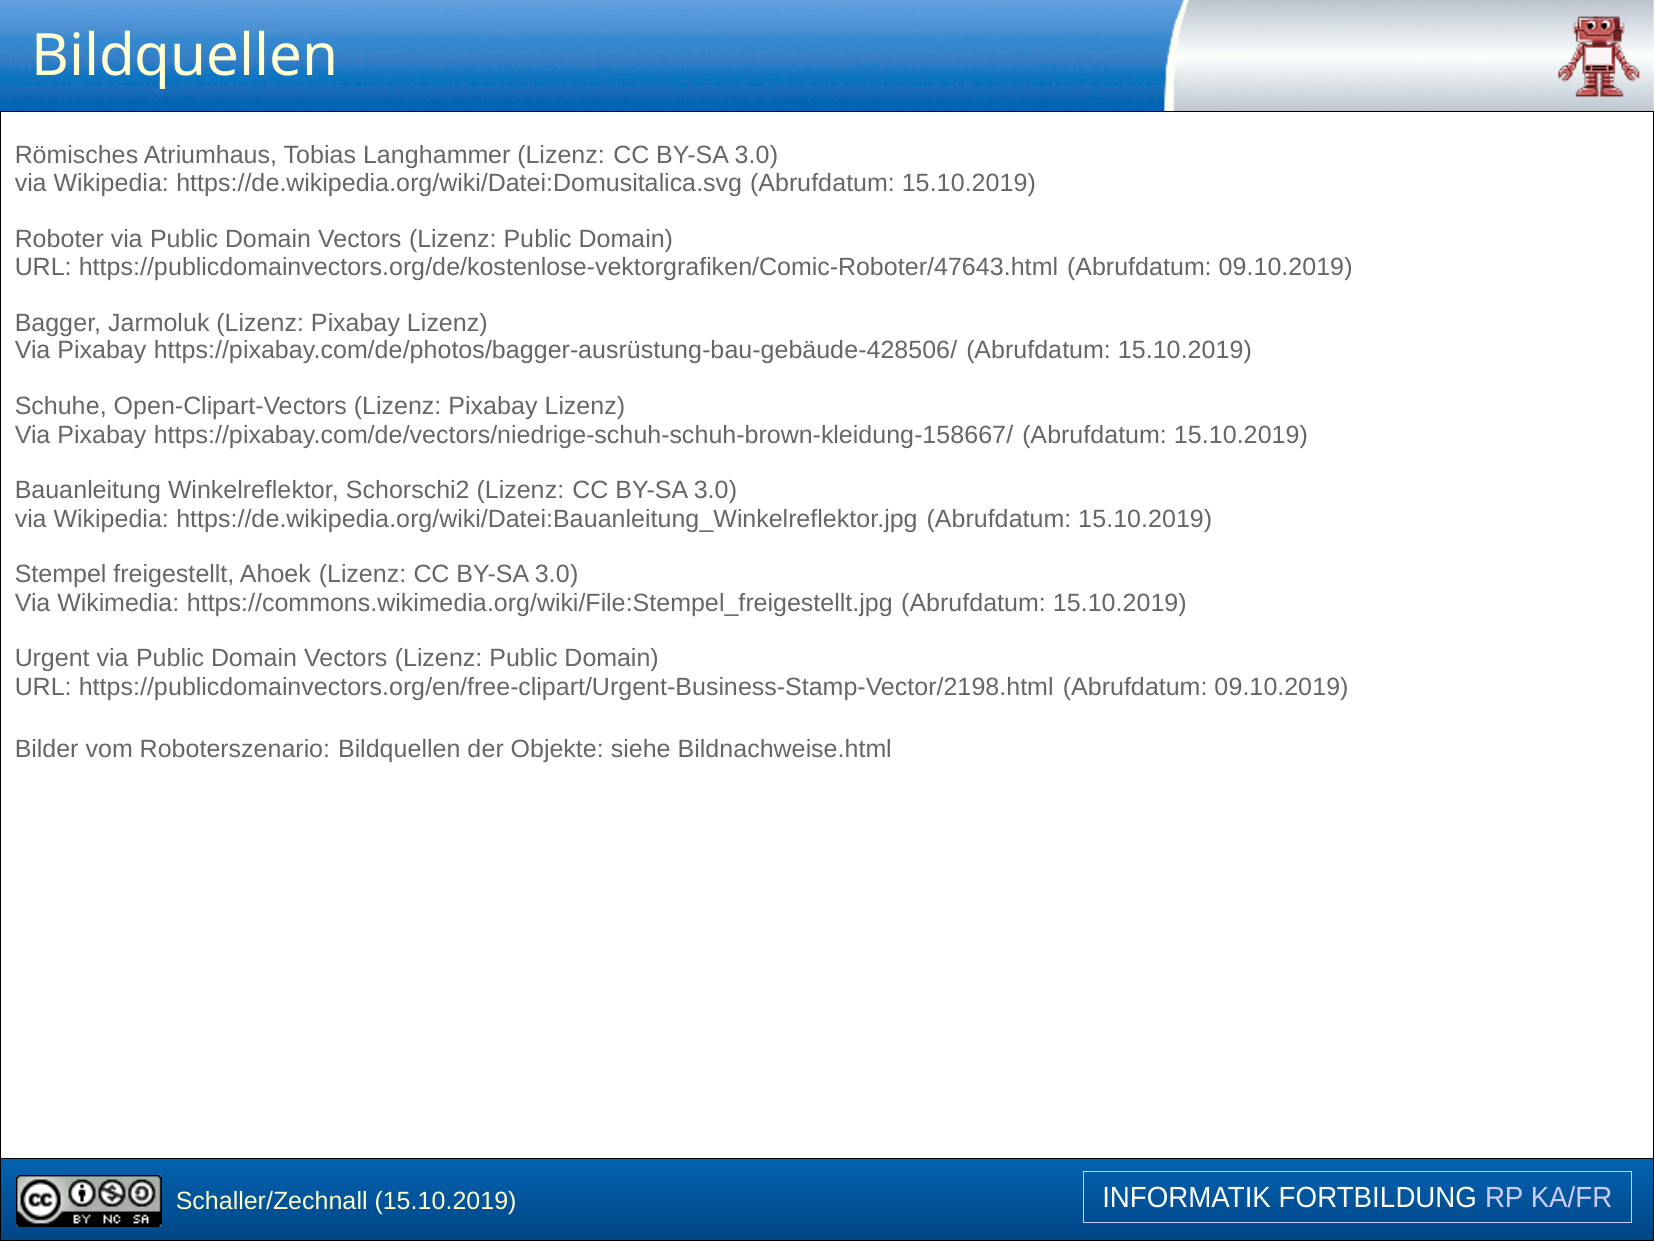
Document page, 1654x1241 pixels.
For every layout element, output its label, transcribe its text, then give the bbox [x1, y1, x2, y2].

title Bildquellen [31, 14, 1151, 92]
text_box Römisches Atriumhaus, Tobias Langhammer (Lizenz: CC BY-SA 3.0) via Wikipedia: https://de.wikipedia.org/wiki/Datei:Domusitalica.svg (Abrufdatum: 15.10.2019) Roboter via Public Domain Vectors (Lizenz: Public Domain) URL: https://publicdomainvectors.org/de/kostenlose-vektorgrafiken/Comic-Roboter/47643.html (Abrufdatum: 09.10.2019) Bagger, Jarmoluk (Lizenz: Pixabay Lizenz) Via Pixabay https://pixabay.com/de/photos/bagger-ausrüstung-bau-gebäude-428506/ (Abrufdatum: 15.10.2019) Schuhe, Open-Clipart-Vectors (Lizenz: Pixabay Lizenz) Via Pixabay https://pixabay.com/de/vectors/niedrige-schuh-schuh-brown-kleidung-158667/ (Abrufdatum: 15.10.2019) Bauanleitung Winkelreflektor, Schorschi2 (Lizenz: CC BY-SA 3.0) via Wikipedia: https://de.wikipedia.org/wiki/Datei:Bauanleitung_Winkelreflektor.jpg (Abrufdatum: 15.10.2019) Stempel freigestellt, Ahoek (Lizenz: CC BY-SA 3.0) Via Wikimedia: https://commons.wikimedia.org/wiki/File:Stempel_freigestellt.jpg (Abrufdatum: 15.10.2019) Urgent via Public Domain Vectors (Lizenz: Public Domain) URL: https://publicdomainvectors.org/en/free-clipart/Urgent-Business-Stamp-Vector/2198.html (Abrufdatum: 09.10.2019) [0, 132, 1654, 736]
picture [0, 0, 1654, 111]
text_box Bilder vom Roboterszenario: Bildquellen der Objekte: siehe Bildnachweise.html [0, 727, 915, 773]
picture [16, 1175, 162, 1227]
